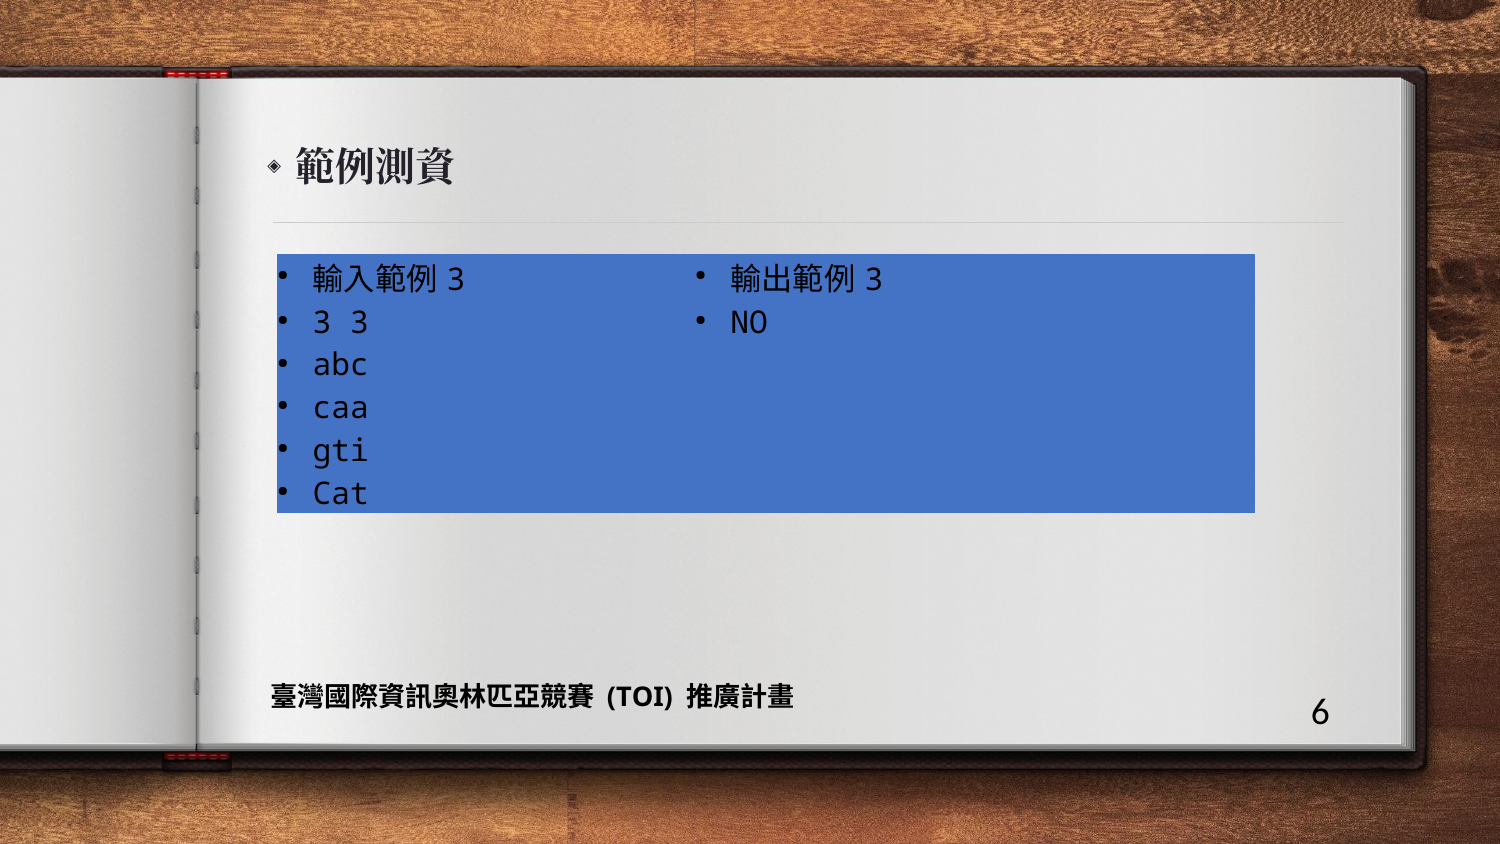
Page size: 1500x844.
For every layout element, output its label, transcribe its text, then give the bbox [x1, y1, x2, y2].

list 範例測資 [252, 126, 1194, 205]
table_header 輸入範例3 3 3 abc caa gti Cat [277, 254, 695, 513]
table_header 輸出範例3 NO [695, 254, 1255, 513]
text_box [1295, 672, 1386, 737]
